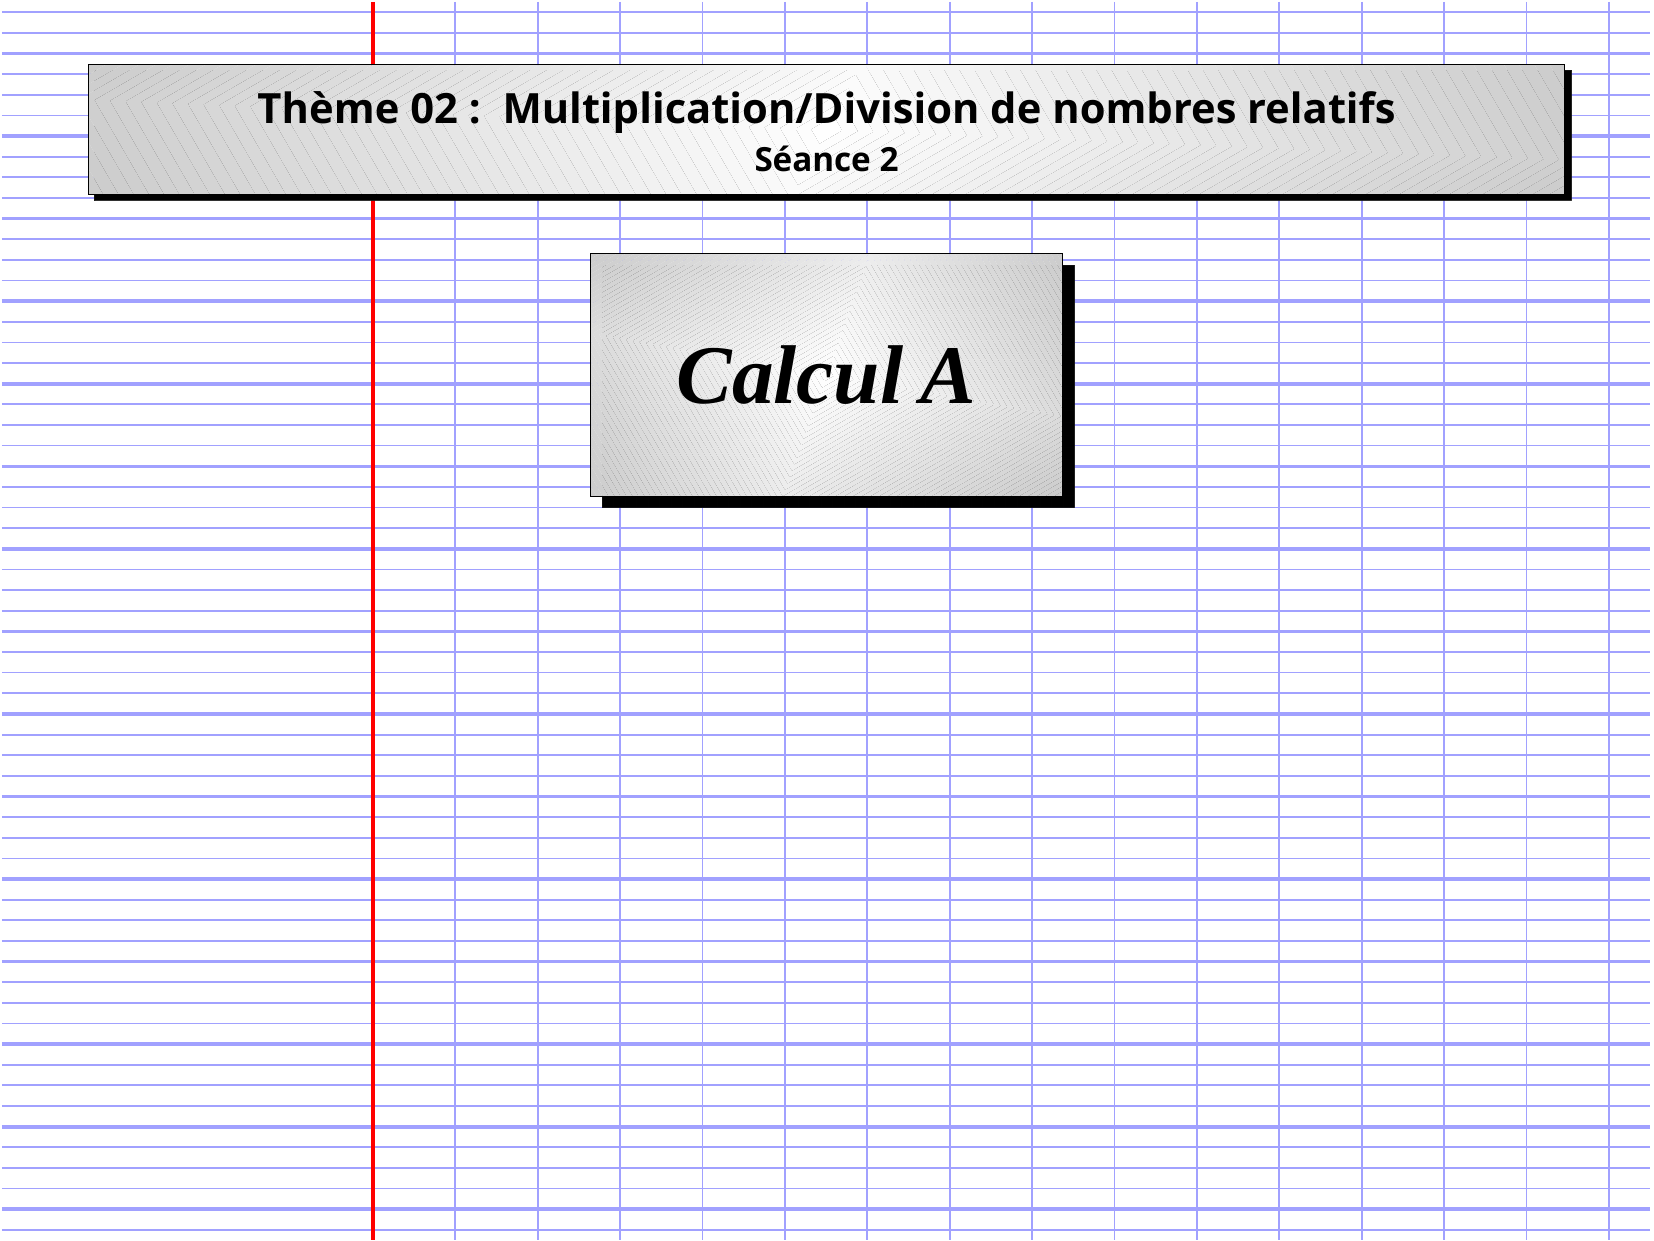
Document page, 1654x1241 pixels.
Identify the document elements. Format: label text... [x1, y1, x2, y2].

text_box Thème 02 : Multiplication/Division de nombres relatifs Séance 2 [88, 64, 1565, 195]
picture [0, 0, 1654, 1241]
text_box Calcul A [590, 253, 1063, 497]
